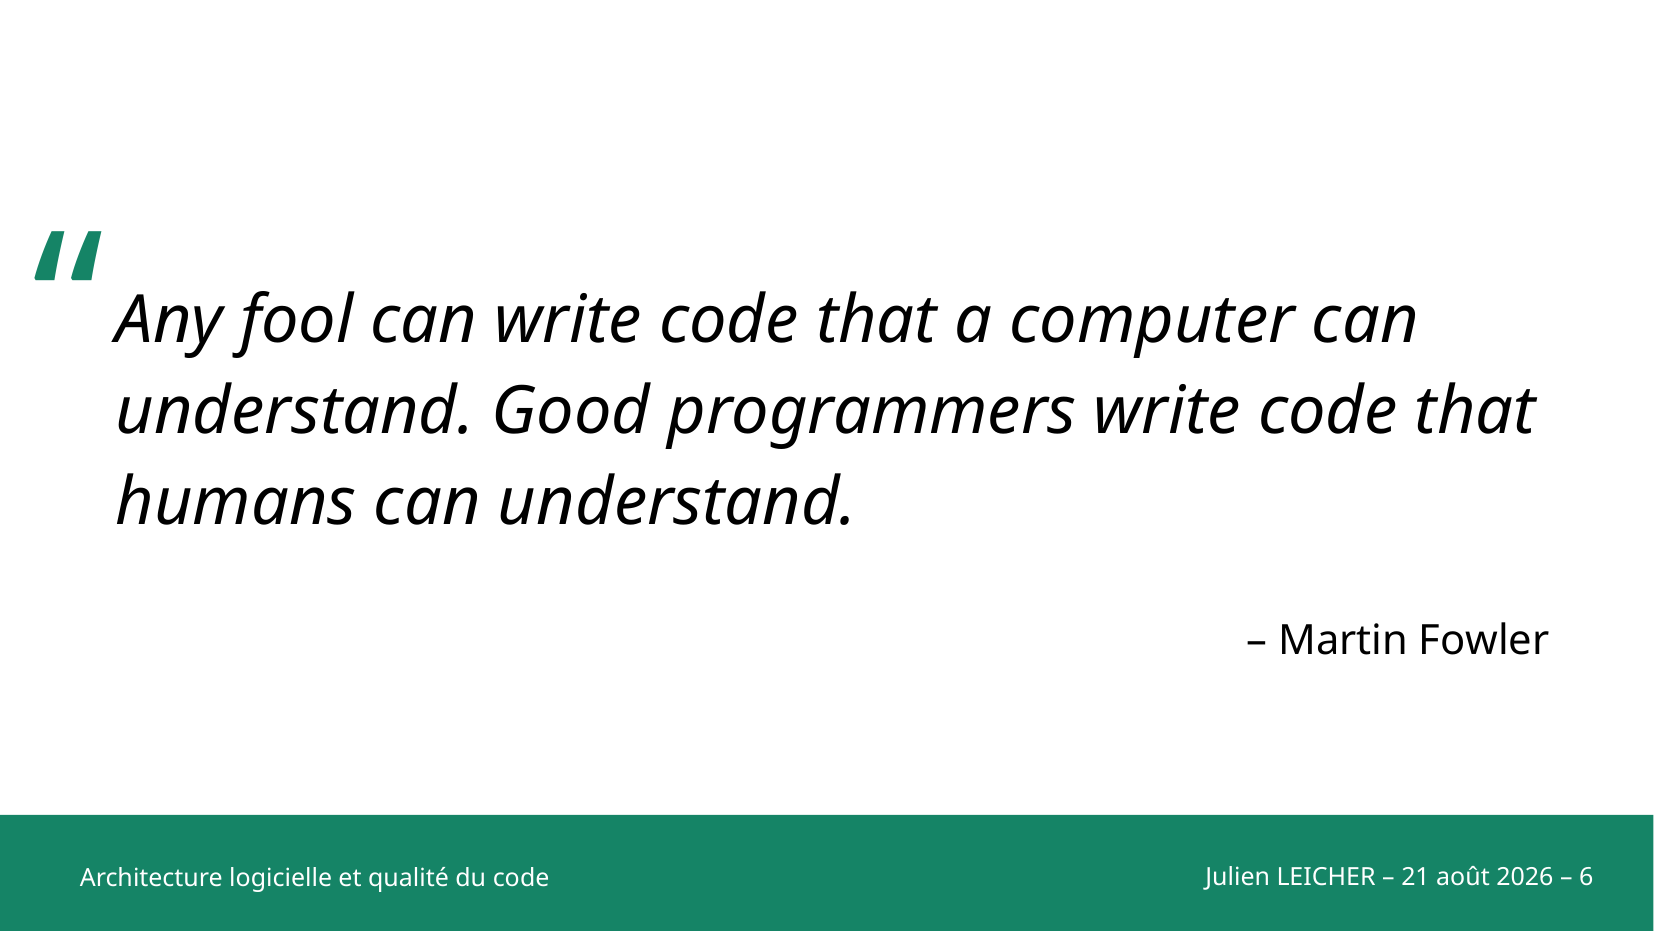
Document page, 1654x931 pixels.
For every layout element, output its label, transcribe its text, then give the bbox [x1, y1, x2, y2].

text_box – Martin Fowler [1231, 602, 1571, 668]
text_box Julien LEICHER – 28 févr. 2022 – <numéro> [0, 814, 1654, 931]
text_box Architecture logicielle et qualité du code [64, 852, 798, 898]
text_box Any fool can write code that a computer can understand. Good programmers write code that humans can understand. [0, 0, 1654, 814]
text_box “ [17, 153, 148, 411]
